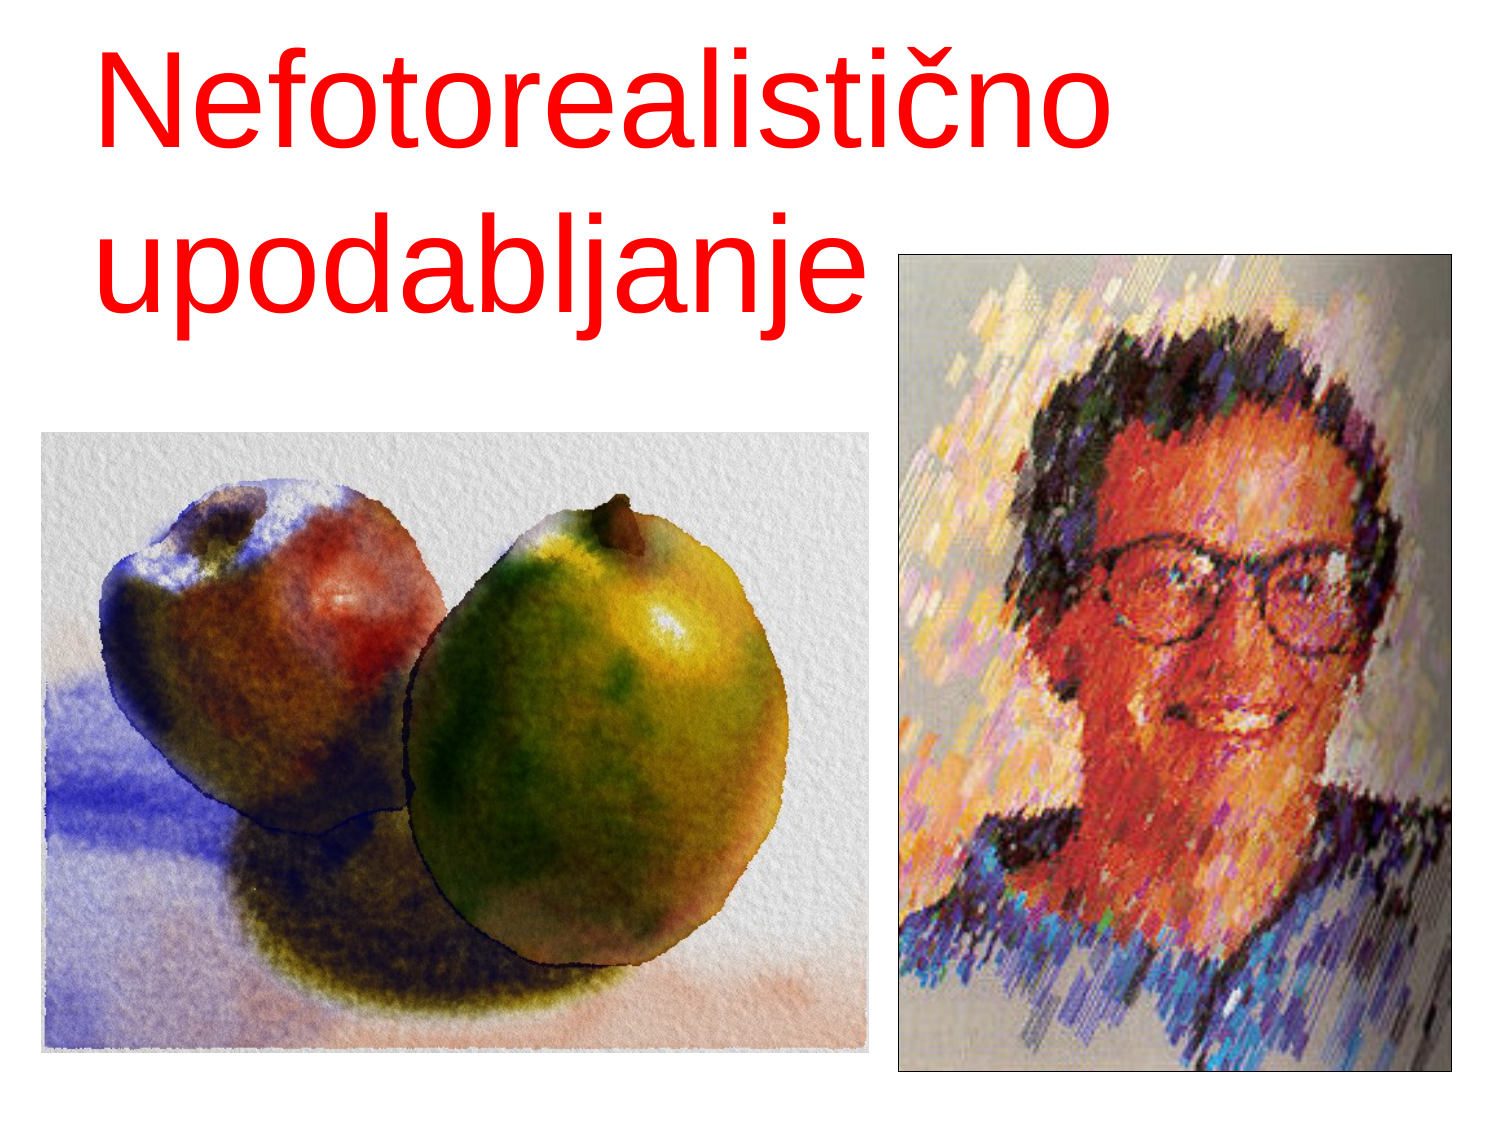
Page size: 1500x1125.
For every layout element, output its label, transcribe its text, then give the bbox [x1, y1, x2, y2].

title Nefotorealistično upodabljanje [76, 2, 1388, 348]
picture [41, 432, 869, 1053]
picture [899, 255, 1451, 1071]
